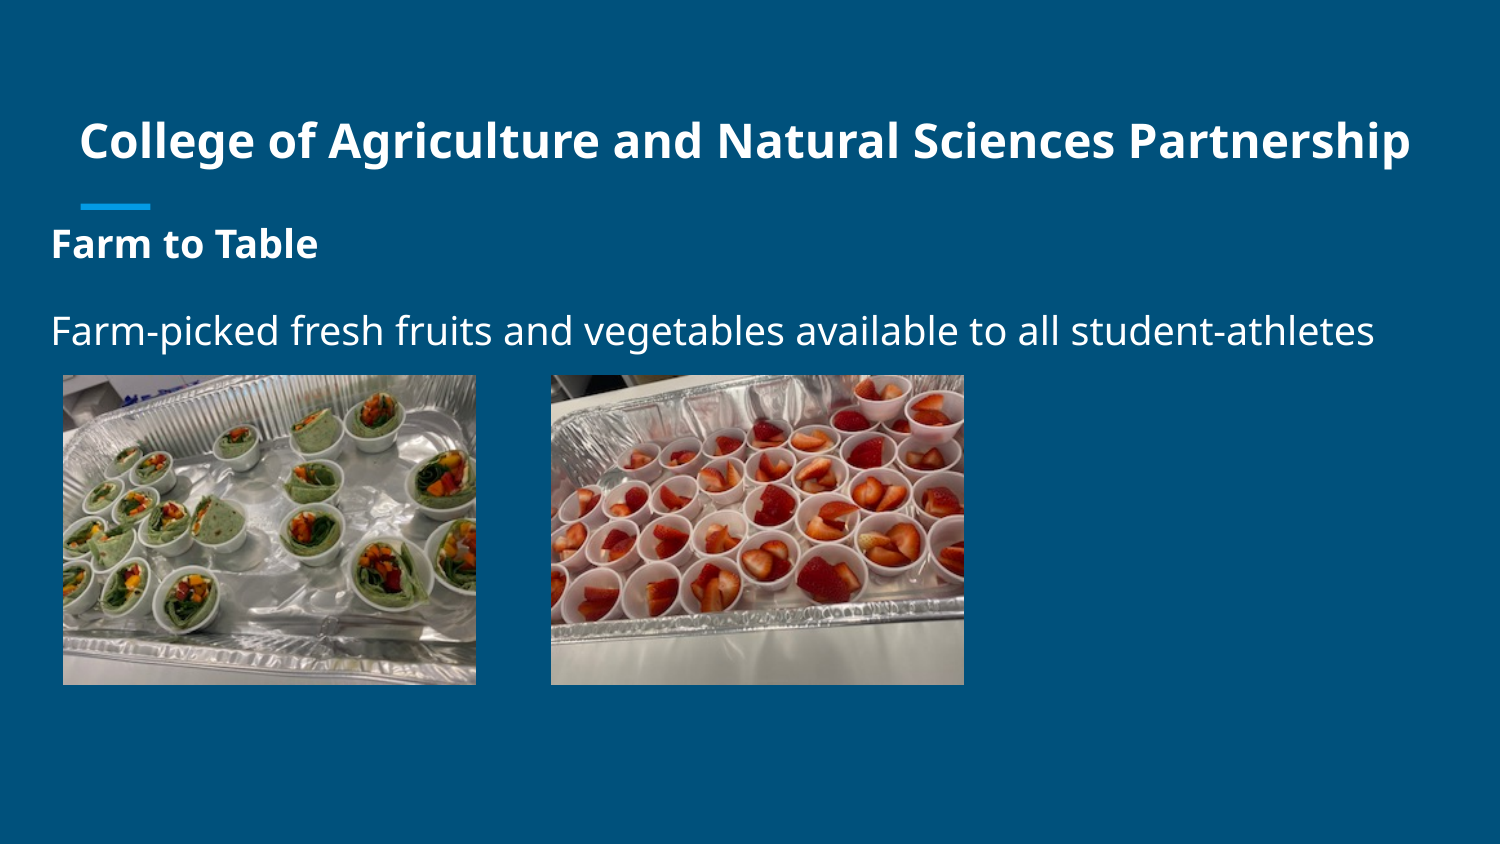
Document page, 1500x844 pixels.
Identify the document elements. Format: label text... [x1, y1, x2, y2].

picture [64, 376, 475, 684]
title College of Agriculture and Natural Sciences Partnership [63, 75, 1437, 188]
list Farm to Table Farm-picked fresh fruits and vegetables available to all student-athletes [35, 193, 1433, 754]
picture [552, 376, 963, 684]
